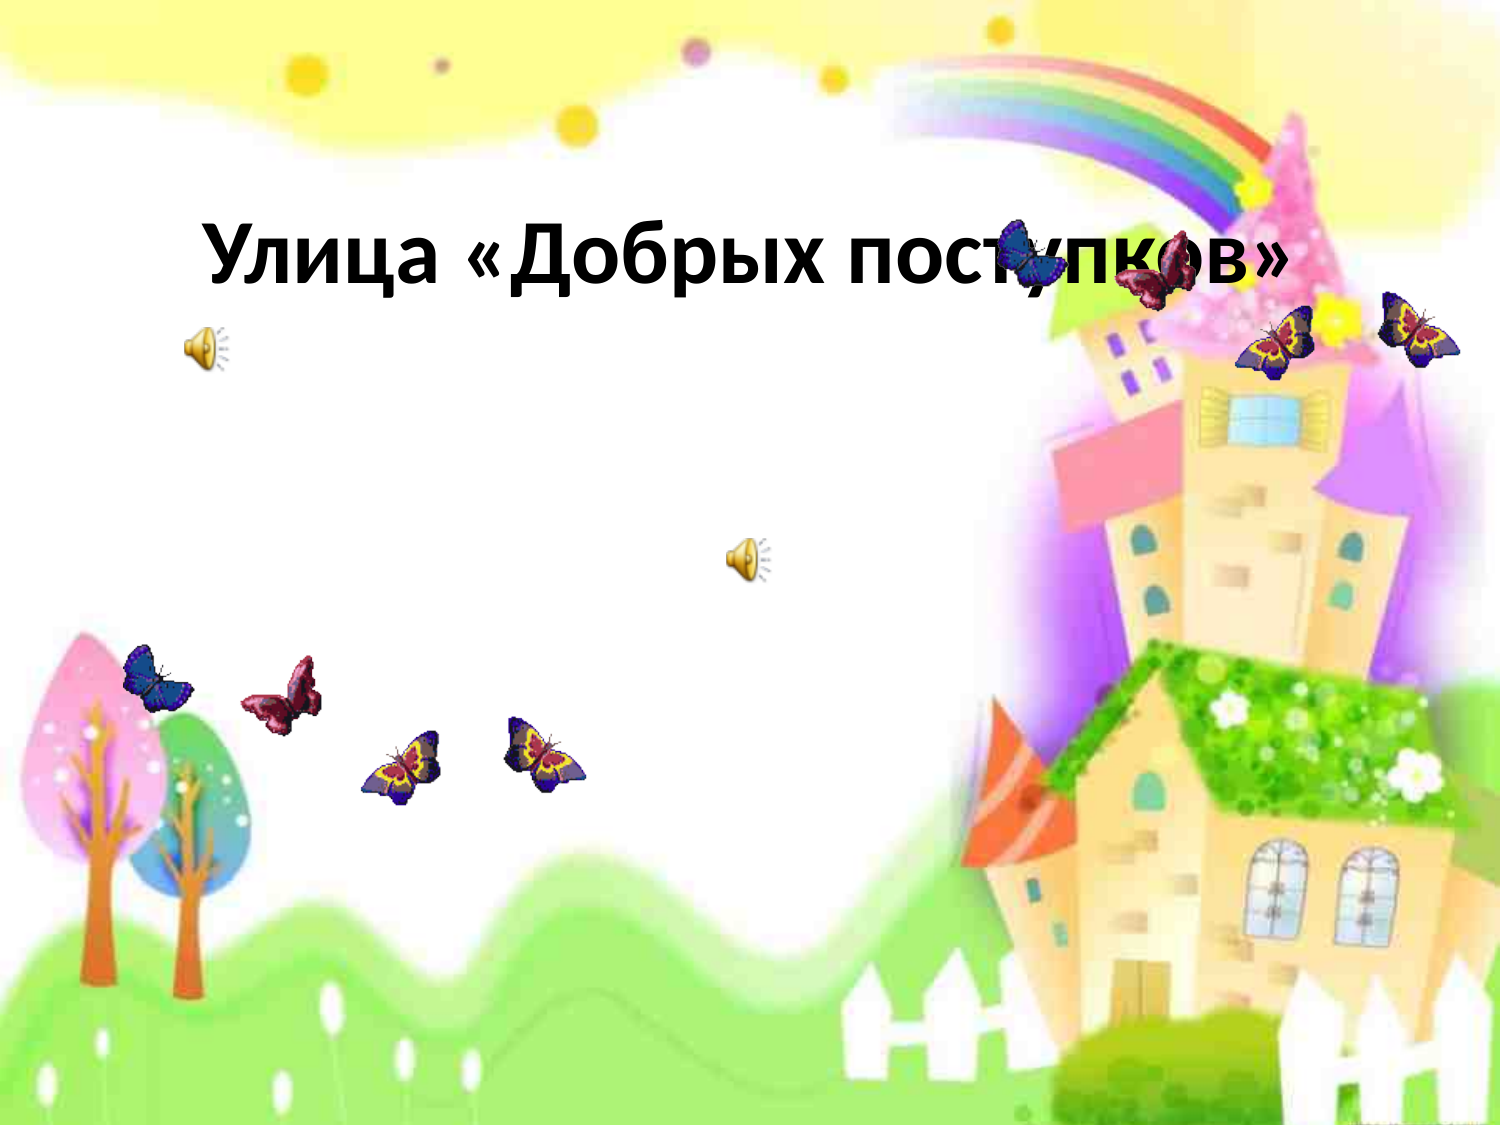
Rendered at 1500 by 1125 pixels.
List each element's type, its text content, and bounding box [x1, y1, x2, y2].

title Улица «Добрых поступков» [76, 184, 1427, 372]
picture [0, 0, 1500, 1125]
